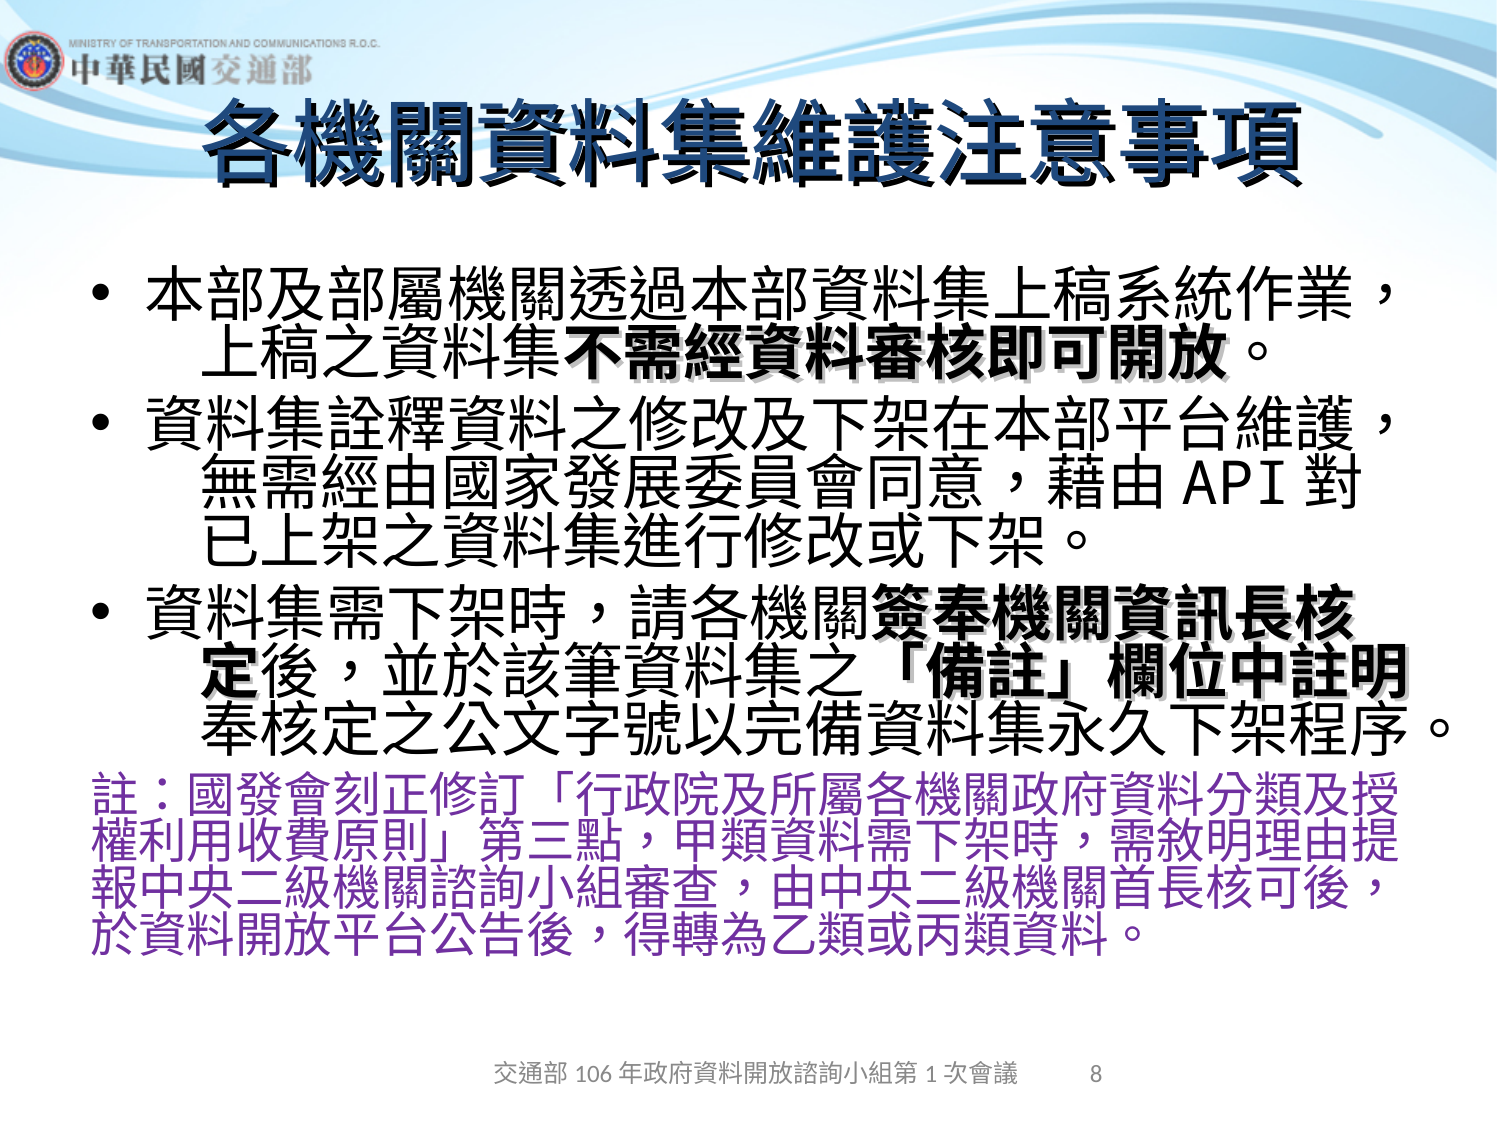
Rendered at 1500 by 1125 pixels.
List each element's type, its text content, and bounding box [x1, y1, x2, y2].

list 本部及部屬機關透過本部資料集上稿系統作業，上稿之資料集不需經資料審核即可開放。 資料集詮釋資料之修改及下架在本部平台維護，無需經由國家發展委員會同意，藉由API對已上架之資料集進行修改或下架。 資料集需下架時，請各機關簽奉機關資訊長核定後，並於該筆資料集之「備註」欄位中註明奉核定之公文字號以完備資料集永久下架程序。 註：國發會刻正修訂「行政院及所屬各機關政府資料分類及授權利用收費原則」第三點，甲類資料需下架時，需敘明理由提報中央二級機關諮詢小組審查，由中央二級機關首長核可後，於資料開放平台公告後，得轉為乙類或丙類資料。 [75, 262, 1426, 1005]
text_box 8 [1074, 1042, 1426, 1103]
text_box 交通部106年政府資料開放諮詢小組第1次會議 [442, 1042, 1069, 1103]
title 各機關資料集維護注意事項 [75, 45, 1426, 233]
